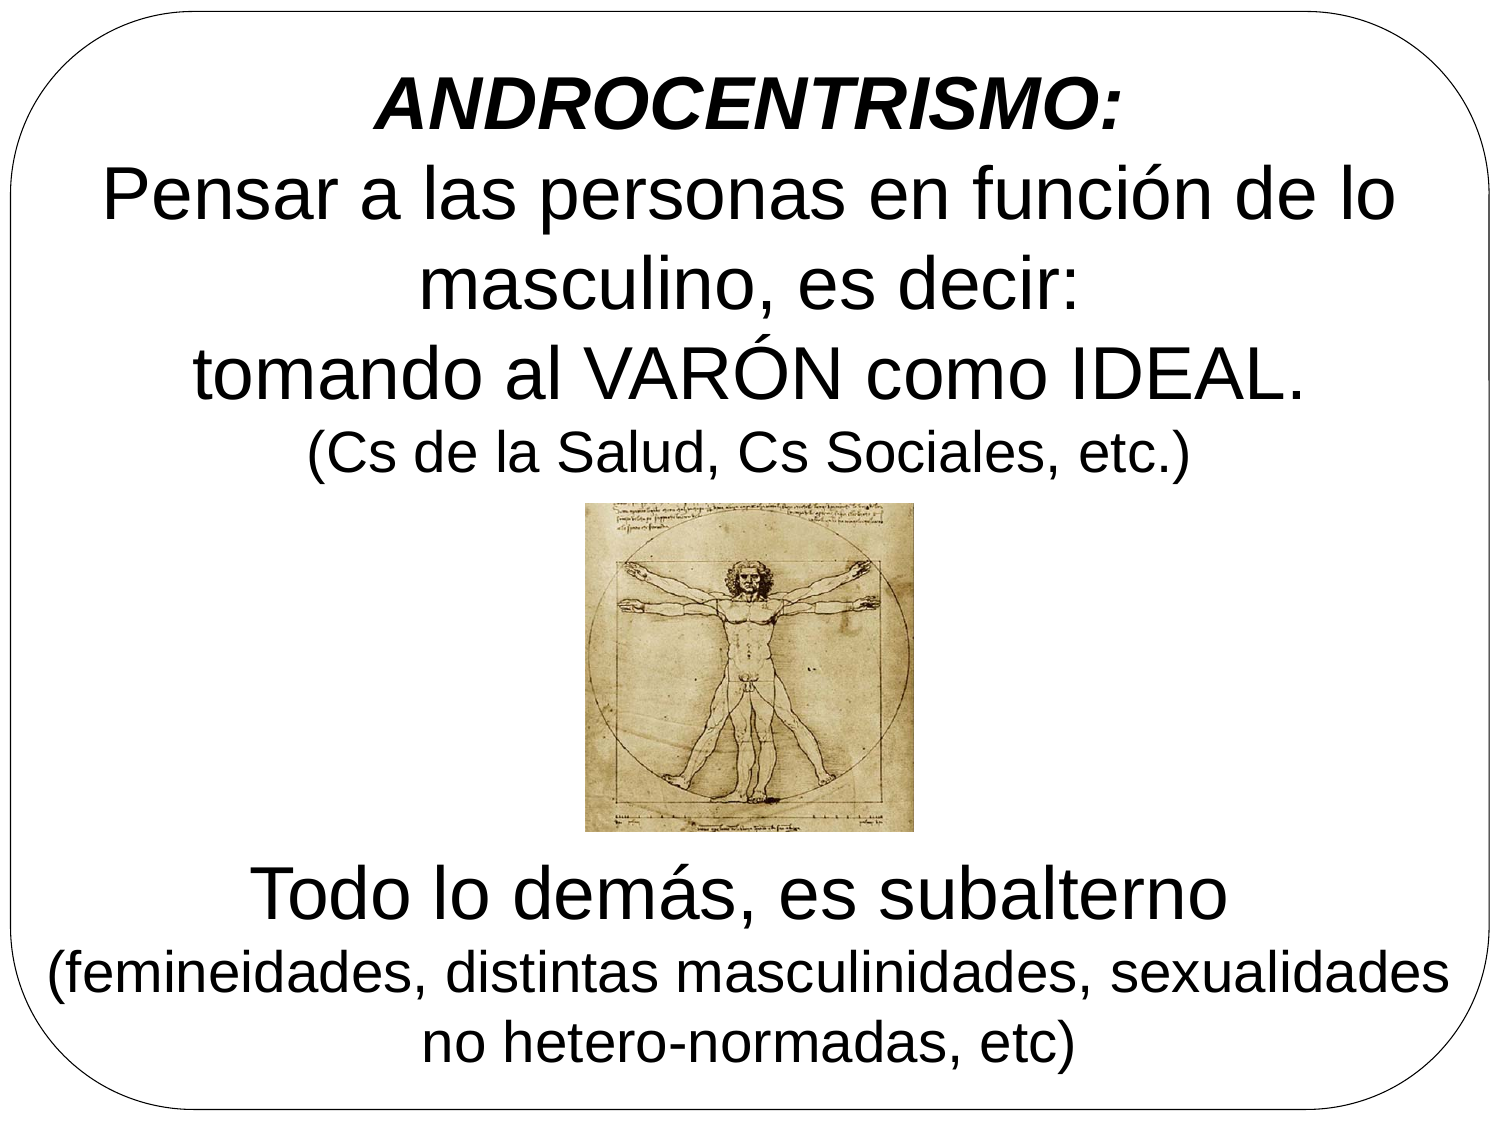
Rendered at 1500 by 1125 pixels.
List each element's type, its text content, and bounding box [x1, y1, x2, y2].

text_box ANDROCENTRISMO: Pensar a las personas en función de lo masculino, es decir: tomando al VARÓN como IDEAL. (Cs de la Salud, Cs Sociales, etc.) Todo lo demás, es subalterno (femineidades, distintas masculinidades, sexualidades no hetero-normadas, etc) [0, 46, 1500, 1082]
picture [585, 503, 914, 832]
